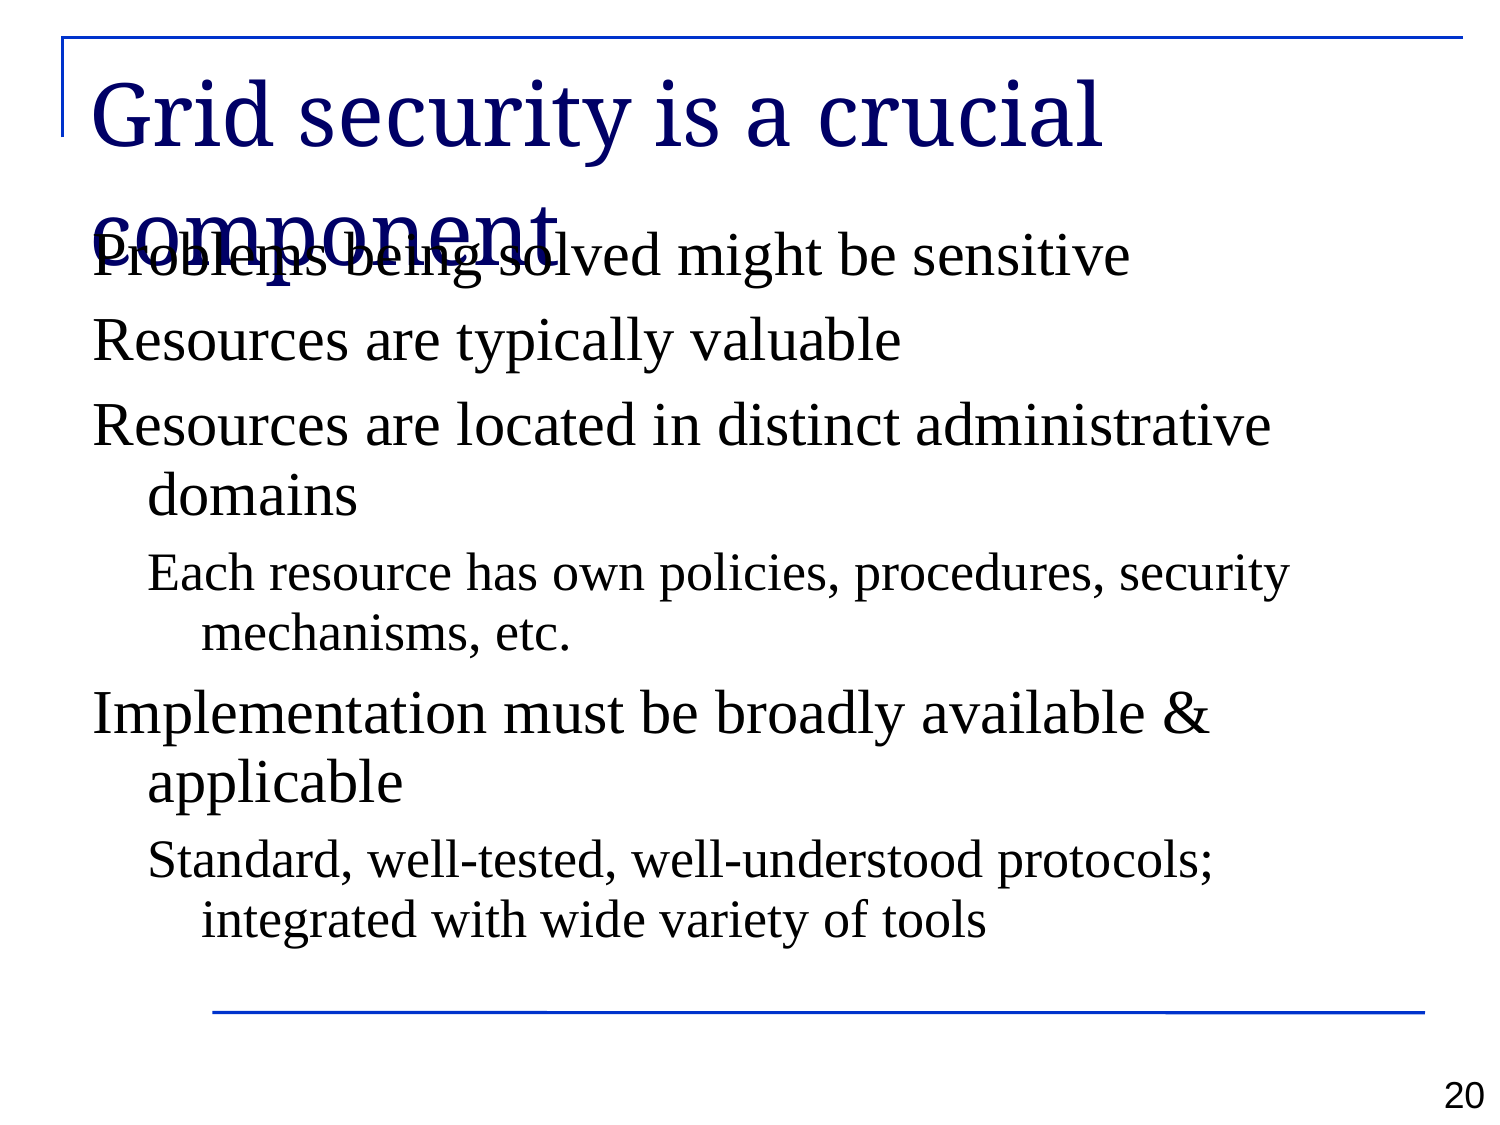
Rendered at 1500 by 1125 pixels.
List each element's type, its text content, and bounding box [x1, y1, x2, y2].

text_box <number> [1425, 1075, 1500, 1123]
title Grid security is a crucial component [75, 45, 1363, 263]
list Problems being solved might be sensitive Resources are typically valuable Resources are located in distinct administrative domains Each resource has own policies, procedures, security mechanisms, etc. Implementation must be broadly available & applicable Standard, well-tested, well-understood protocols; integrated with wide variety of tools [78, 212, 1429, 1019]
